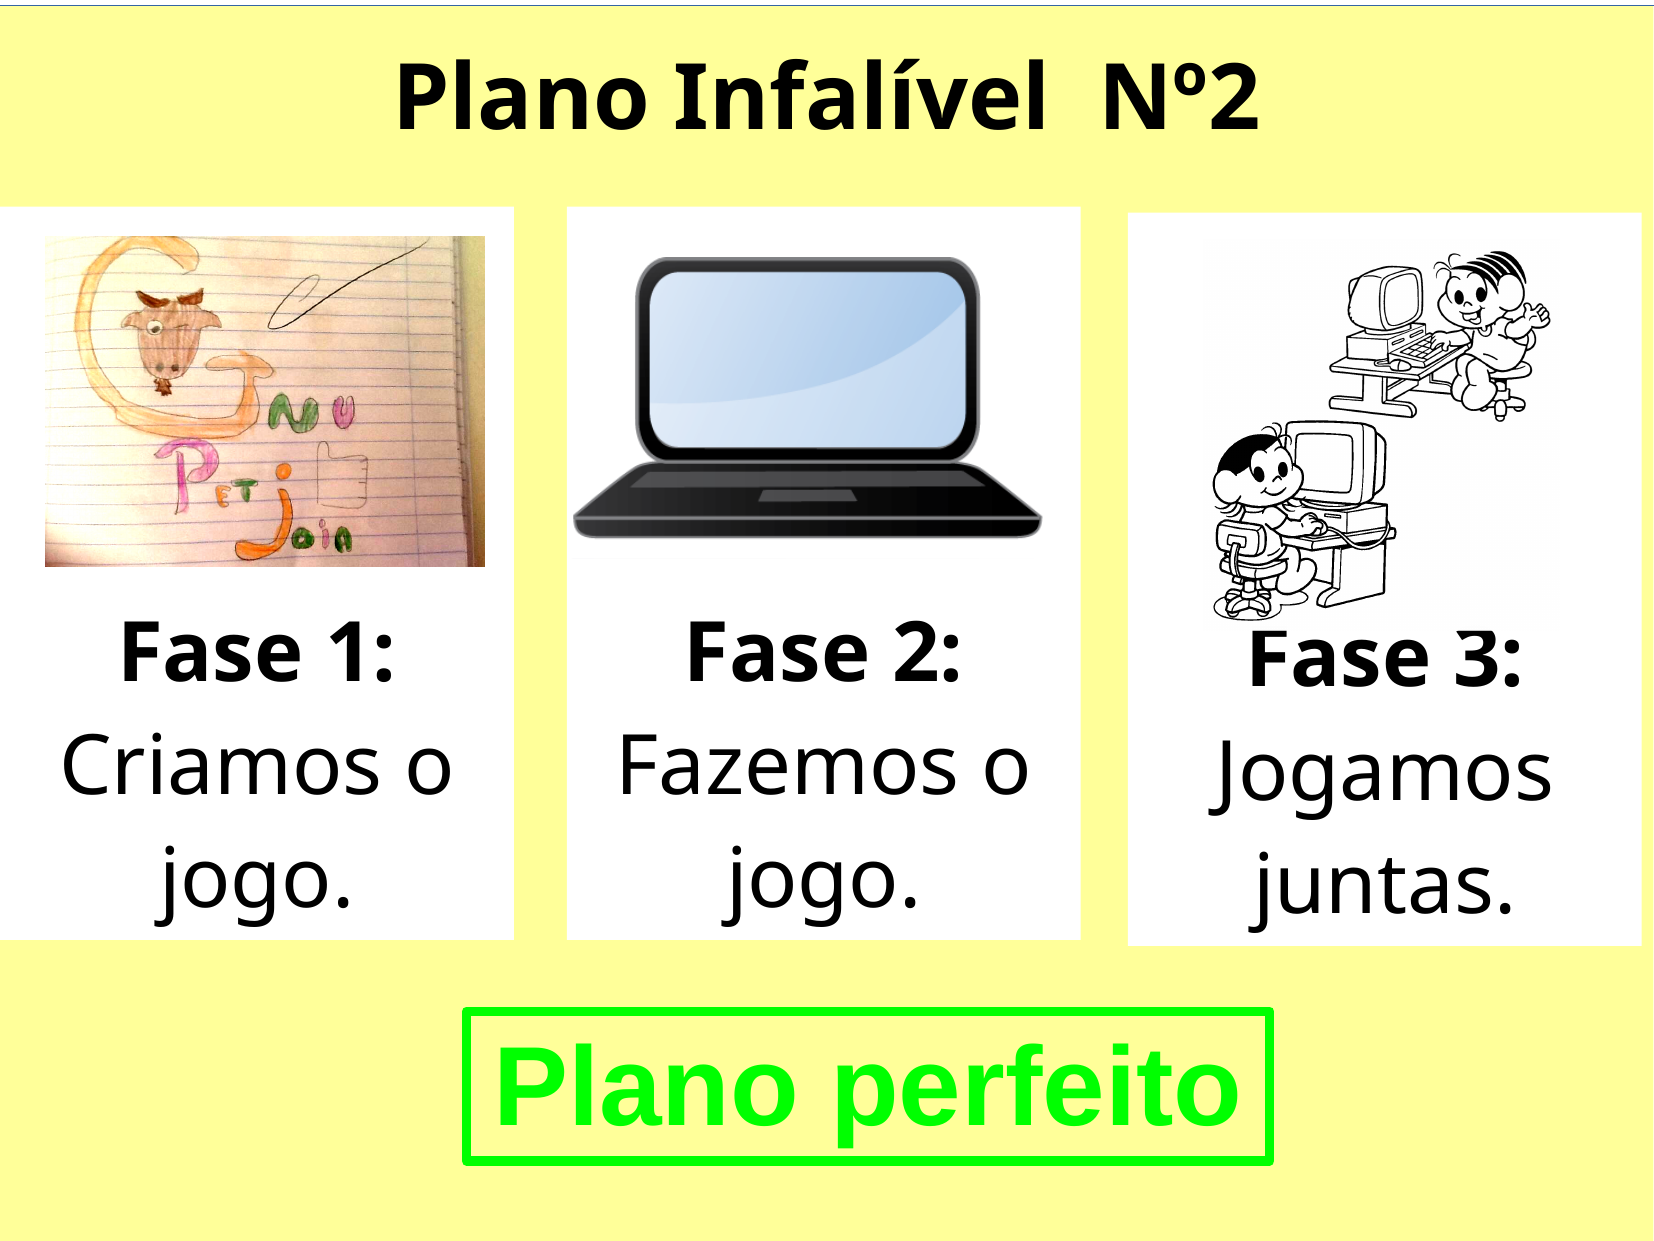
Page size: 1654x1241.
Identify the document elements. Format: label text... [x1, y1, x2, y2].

text_box Fase 1: Criamos o jogo. [0, 206, 514, 821]
title Plano Infalível Nº2 [82, 0, 1571, 198]
text_box Fase 2: Fazemos o jogo. [566, 206, 1081, 814]
picture [45, 236, 485, 567]
picture [552, 237, 1063, 591]
picture [1203, 239, 1560, 631]
text_box [0, 5, 1654, 1241]
text_box Plano perfeito [466, 1011, 1270, 1161]
text_box Fase 3: Jogamos juntas. [1127, 212, 1642, 827]
